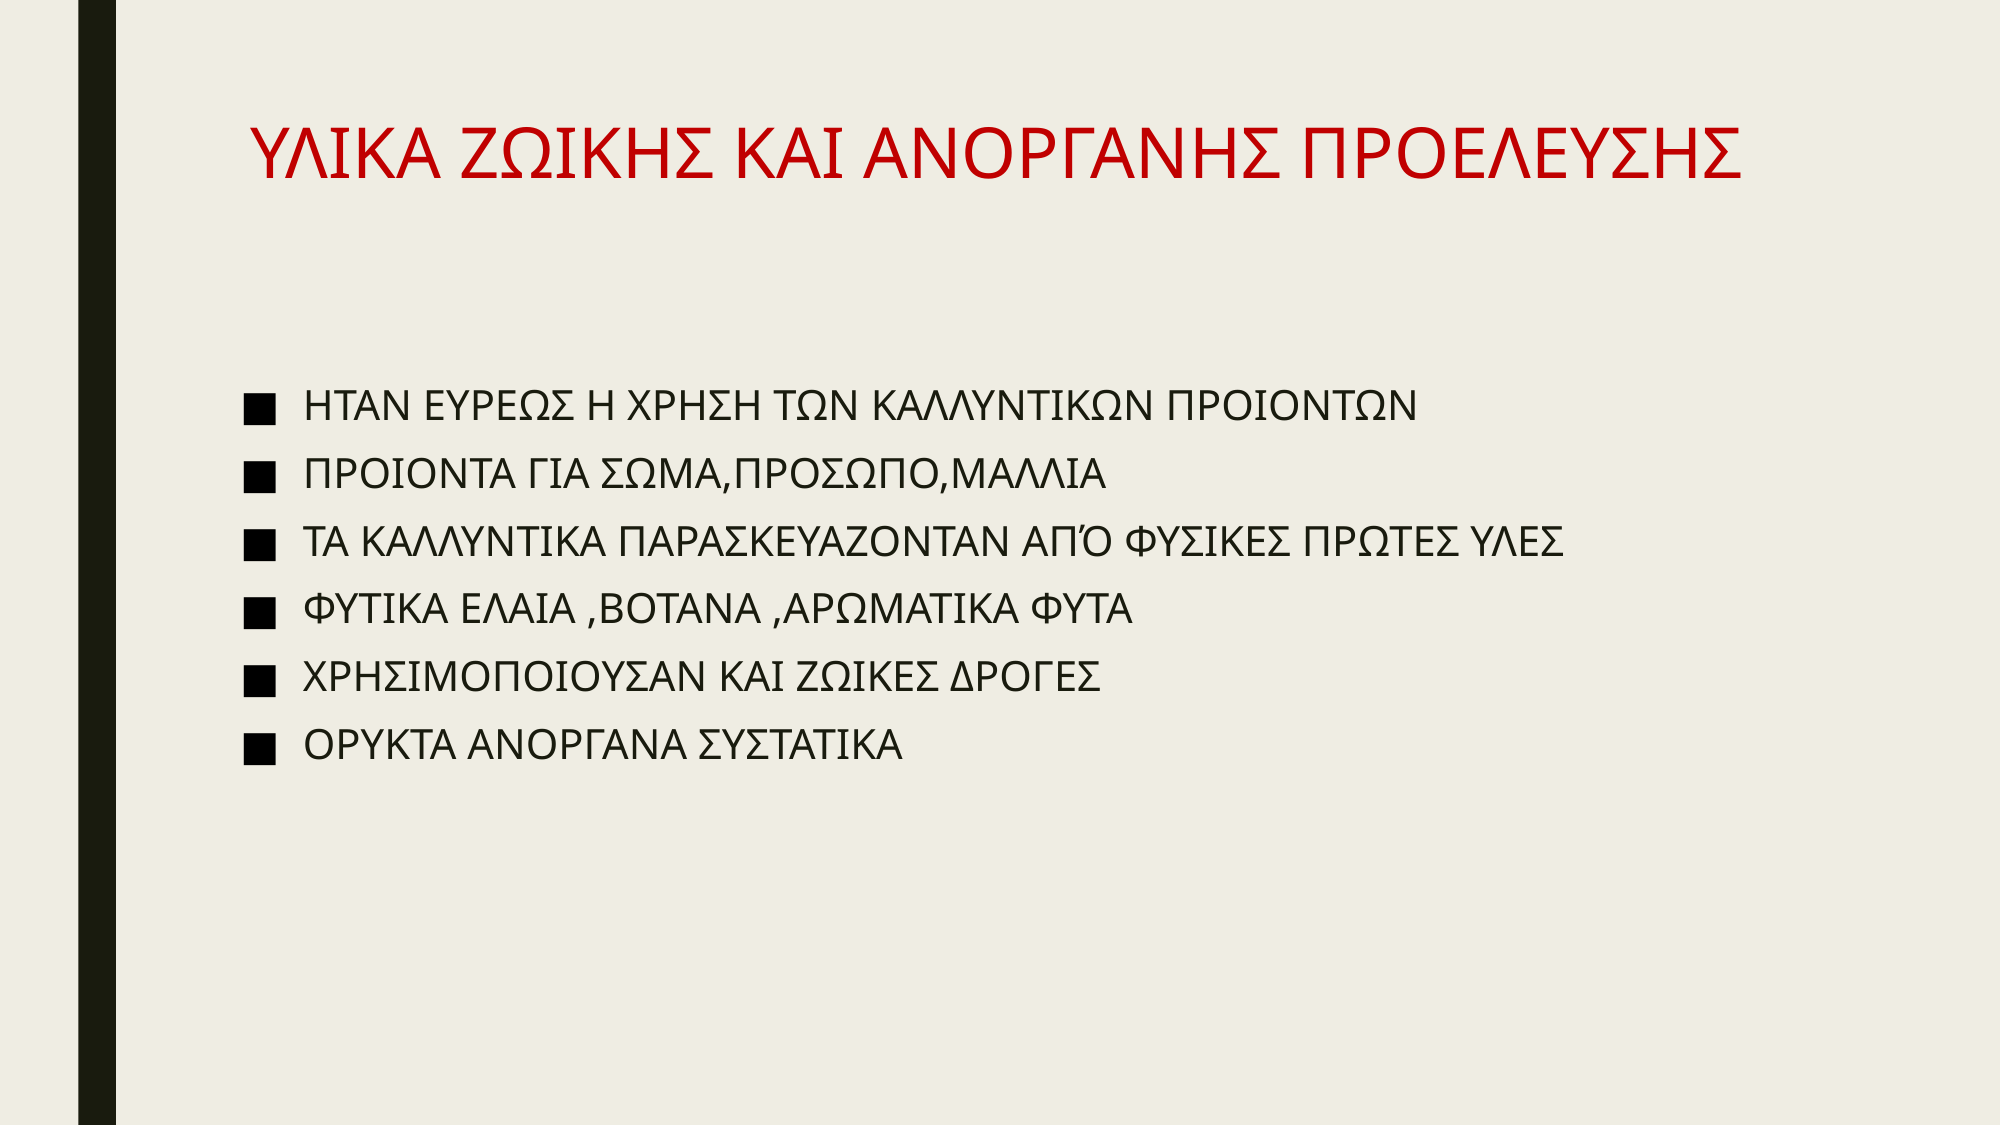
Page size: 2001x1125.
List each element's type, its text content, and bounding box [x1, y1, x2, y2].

title ΥΛΙΚΑ ΖΩΙΚΗΣ ΚΑΙ ΑΝΟΡΓΑΝΗΣ ΠΡΟΕΛΕΥΣΗΣ [235, 111, 1811, 270]
list ΗΤΑΝ ΕΥΡΕΩΣ Η ΧΡΗΣΗ ΤΩΝ ΚΑΛΛΥΝΤΙΚΩΝ ΠΡΟΙΟΝΤΩΝ ΠΡΟΙΟΝΤΑ ΓΙΑ ΣΩΜΑ,ΠΡΟΣΩΠΟ,ΜΑΛΛΙΑ ΤΑ ΚΑΛΛΥΝΤΙΚΑ ΠΑΡΑΣΚΕΥΑΖΟΝΤΑΝ ΑΠΌ ΦΥΣΙΚΕΣ ΠΡΩΤΕΣ ΥΛΕΣ ΦΥΤΙΚΑ ΕΛΑΙΑ ,ΒΟΤΑΝΑ ,ΑΡΩΜΑΤΙΚΑ ΦΥΤΑ ΧΡΗΣΙΜΟΠΟΙΟΥΣΑΝ ΚΑΙ ΖΩΙΚΕΣ ΔΡΟΓΕΣ ΟΡΥΚΤΑ ΑΝΟΡΓΑΝΑ ΣΥΣΤΑΤΙΚΑ [225, 375, 1801, 963]
